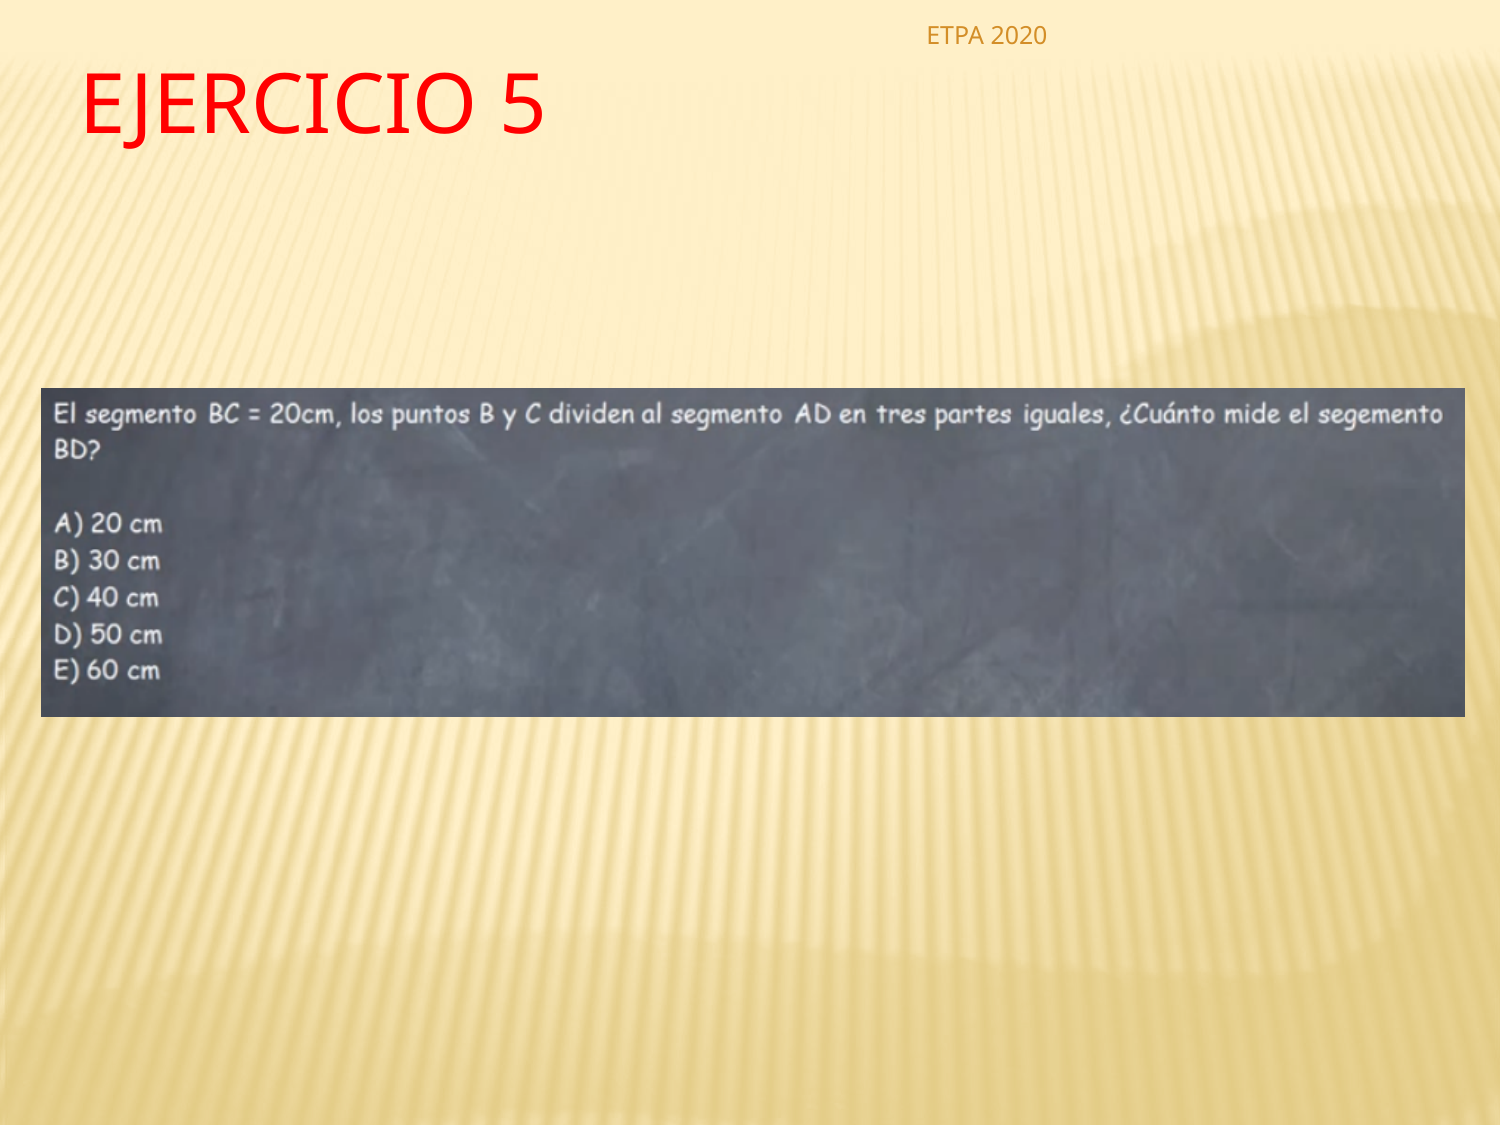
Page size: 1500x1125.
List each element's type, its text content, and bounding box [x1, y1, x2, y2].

footer ETPA 2020 [512, 12, 1063, 60]
text_box EJERCICIO 5 [64, 42, 809, 158]
picture [0, 0, 1500, 1125]
